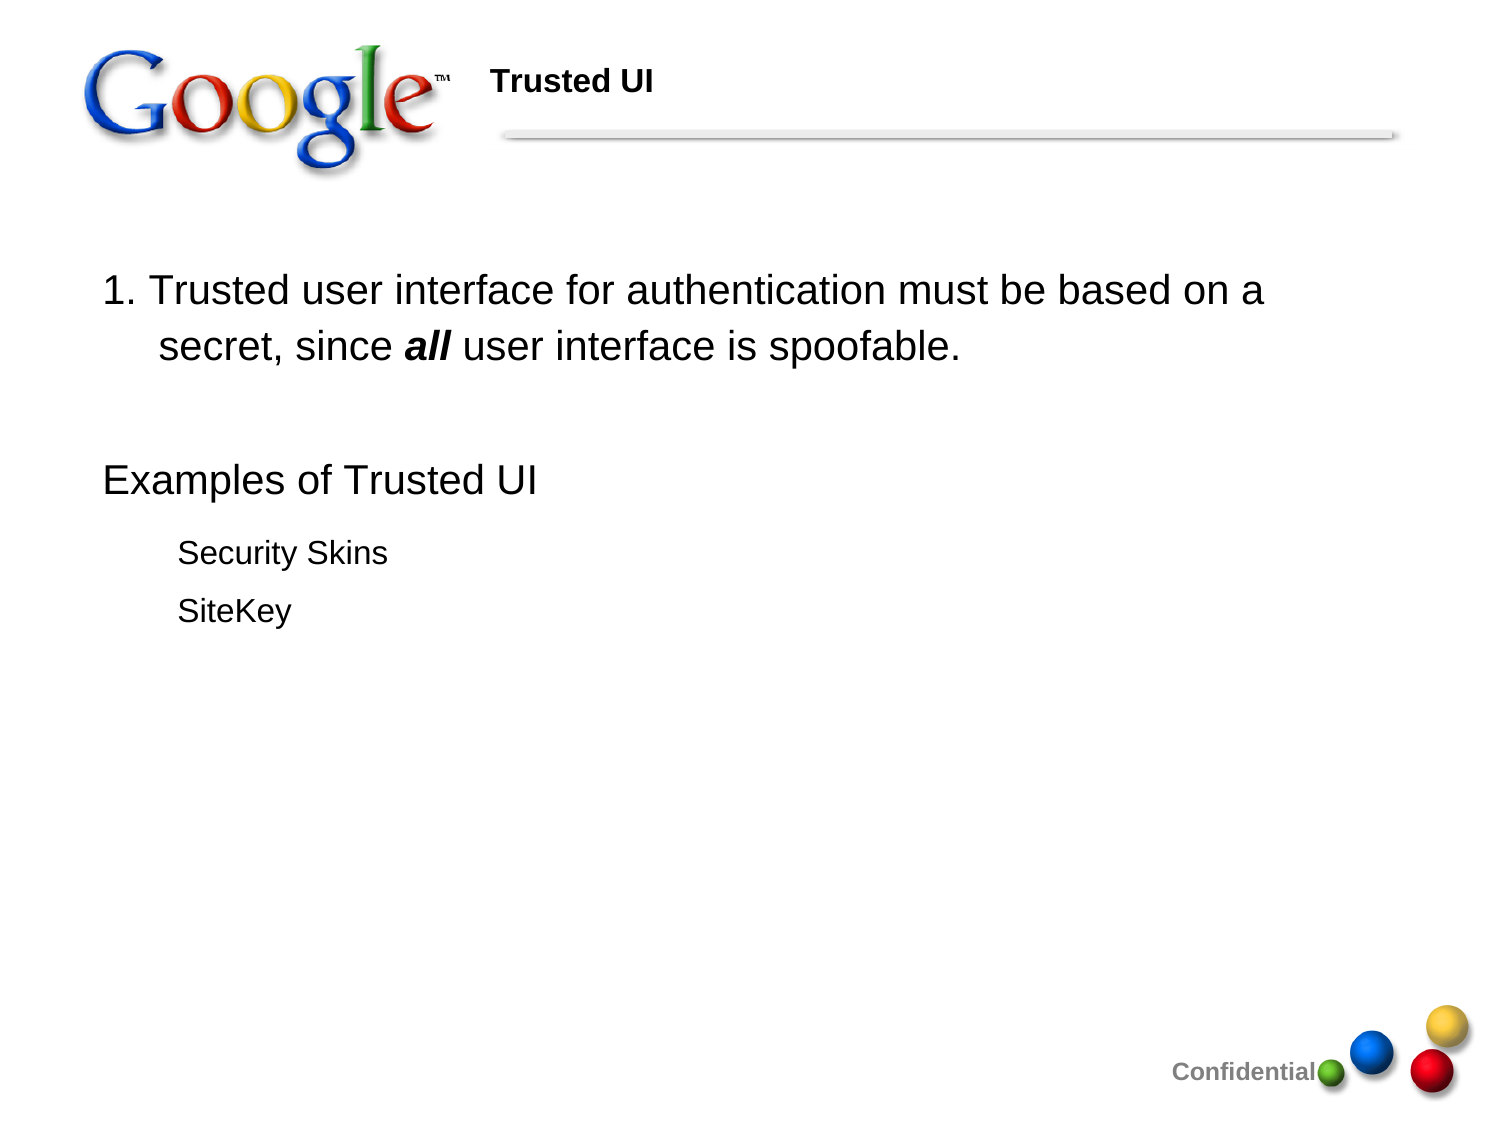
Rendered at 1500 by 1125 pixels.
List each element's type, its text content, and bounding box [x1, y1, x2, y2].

list 1. Trusted user interface for authentication must be based on a secret, since all user interface is spoofable. Examples of Trusted UI Security Skins SiteKey [87, 249, 1338, 851]
title Trusted UI [474, 37, 1450, 126]
